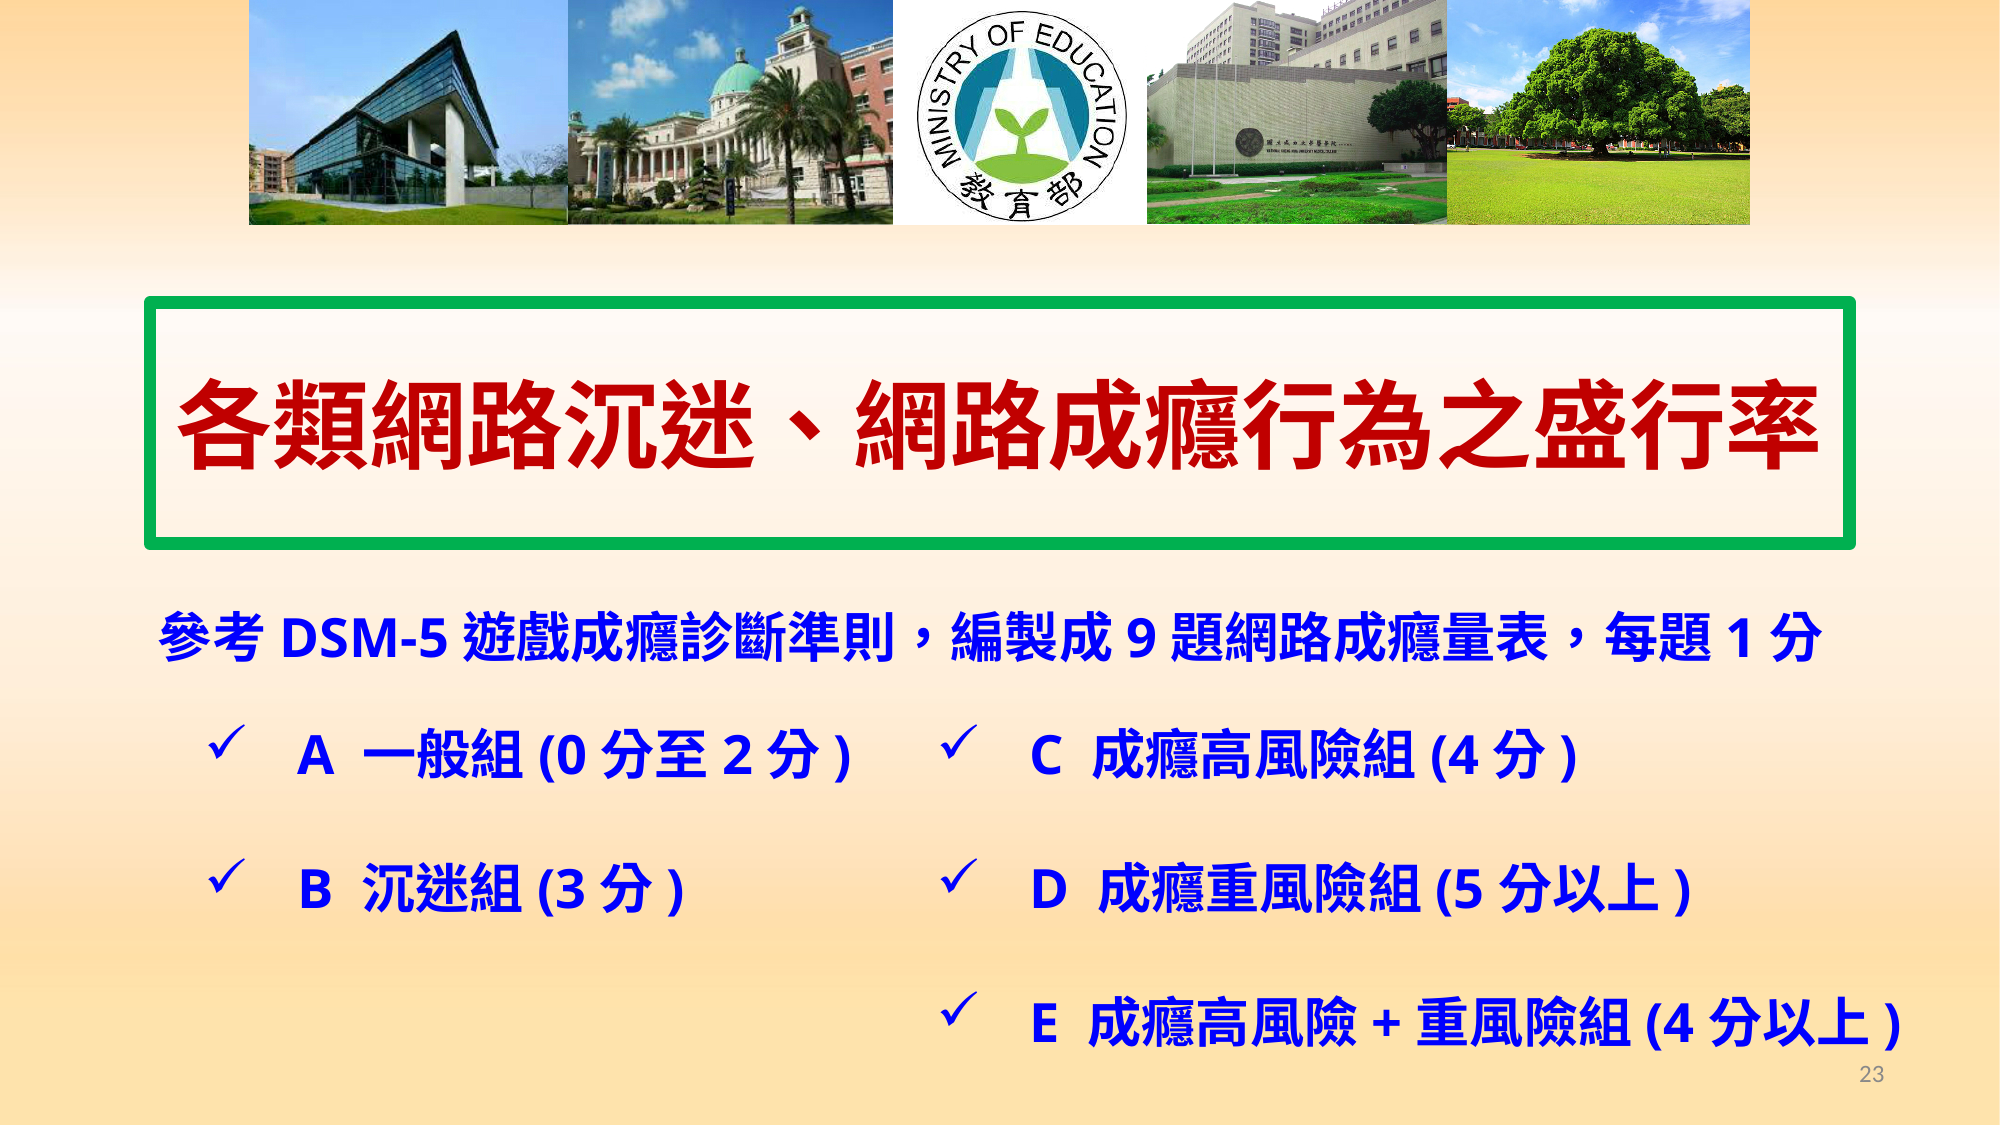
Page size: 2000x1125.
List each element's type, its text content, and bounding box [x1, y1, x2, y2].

title 各類網路沉迷、網路成癮行為之盛行率 [150, 302, 1850, 544]
subtitle A 一般組(0分至2分) B 沉迷組(3分) [189, 677, 921, 964]
text_box 參考DSM-5遊戲成癮診斷準則，編製成9題網路成癮量表，每題1分 [143, 550, 1945, 677]
text_box C 成癮高風險組(4分) D 成癮重風險組(5分以上) E 成癮高風險+重風險組(4分以上) [921, 667, 2000, 1125]
picture [0, 0, 2000, 1125]
